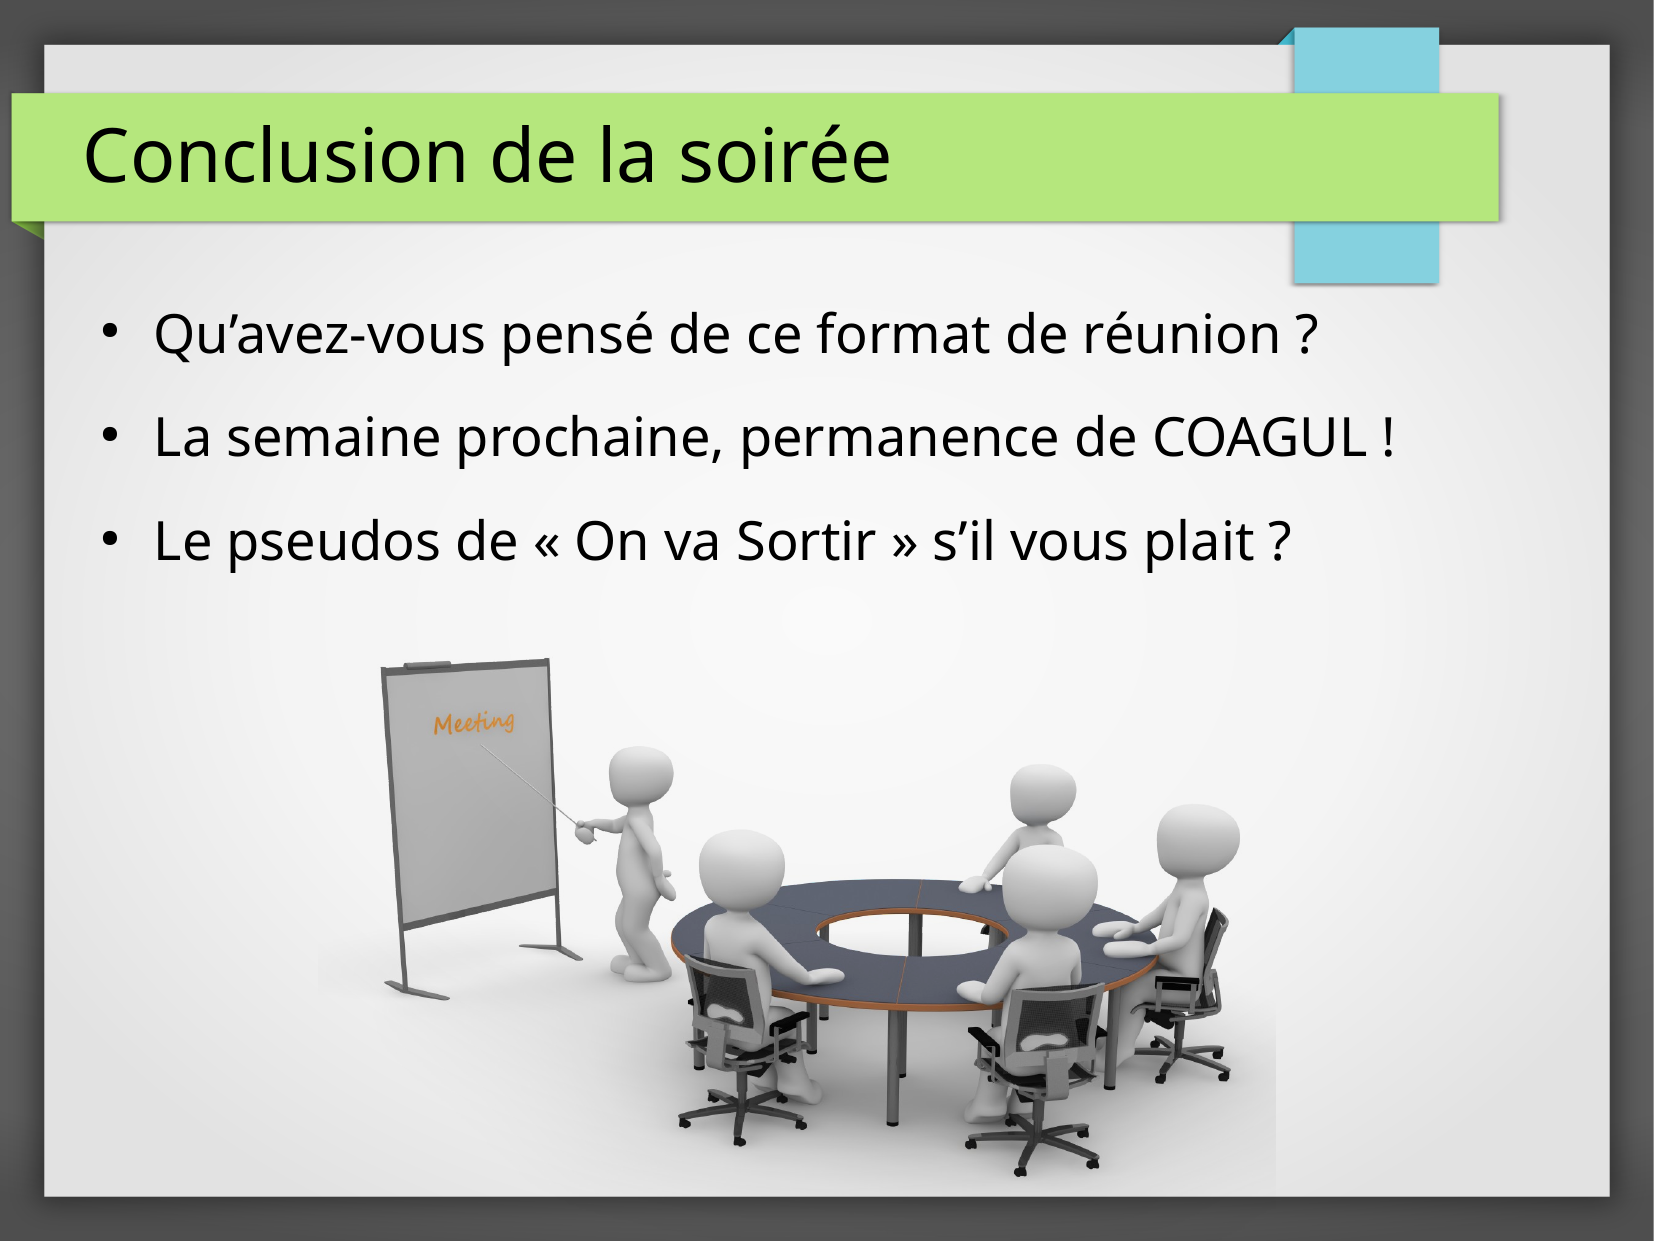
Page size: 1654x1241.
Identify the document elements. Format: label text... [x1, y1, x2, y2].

list Qu’avez-vous pensé de ce format de réunion ? La semaine prochaine, permanence de COAGUL ! Le pseudos de « On va Sortir » s’il vous plait ? [82, 295, 1571, 1015]
picture [0, 0, 1654, 1241]
title Conclusion de la soirée [82, 94, 1264, 213]
